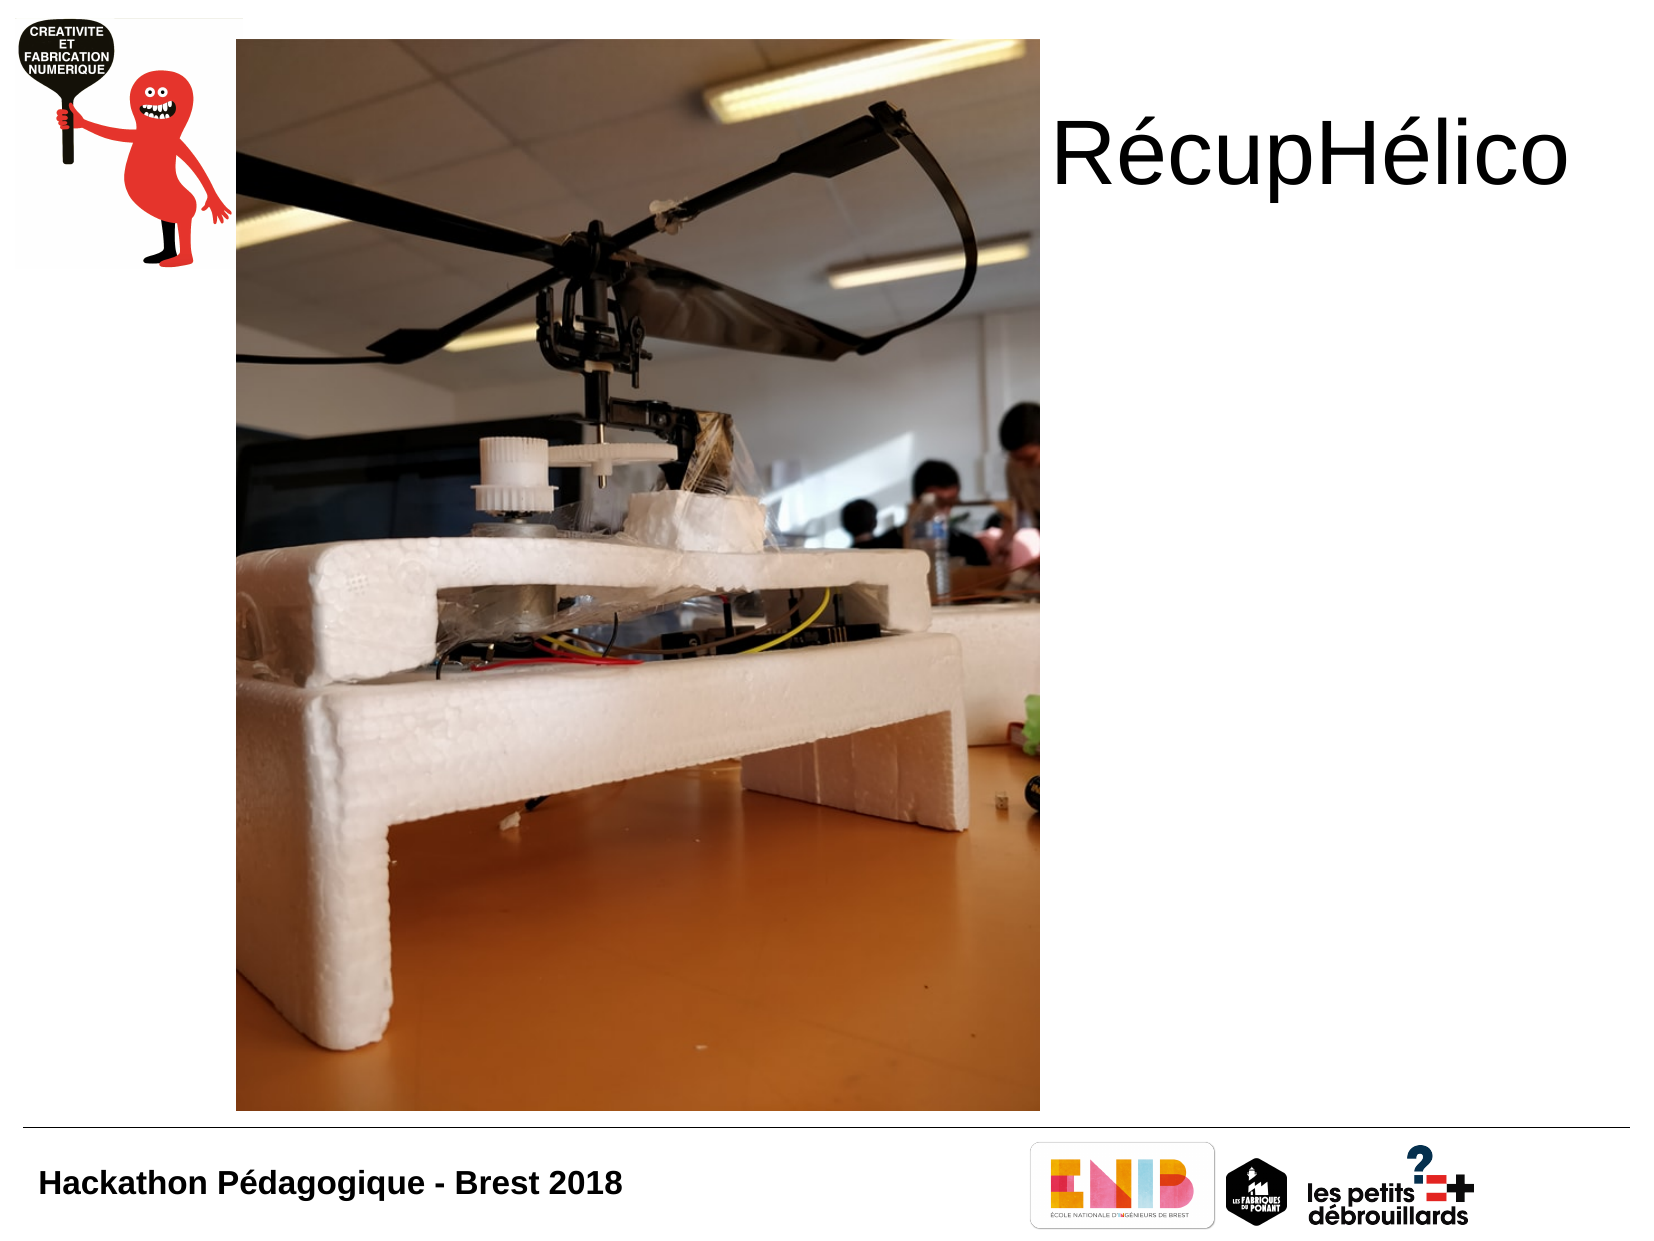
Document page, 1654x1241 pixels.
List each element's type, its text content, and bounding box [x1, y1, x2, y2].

picture [1308, 1145, 1474, 1225]
text_box Hackathon Pédagogique - Brest 2018 [23, 1157, 945, 1210]
picture [1015, 1127, 1287, 1241]
title RécupHélico [1040, 49, 1571, 257]
picture [15, 18, 1040, 1111]
